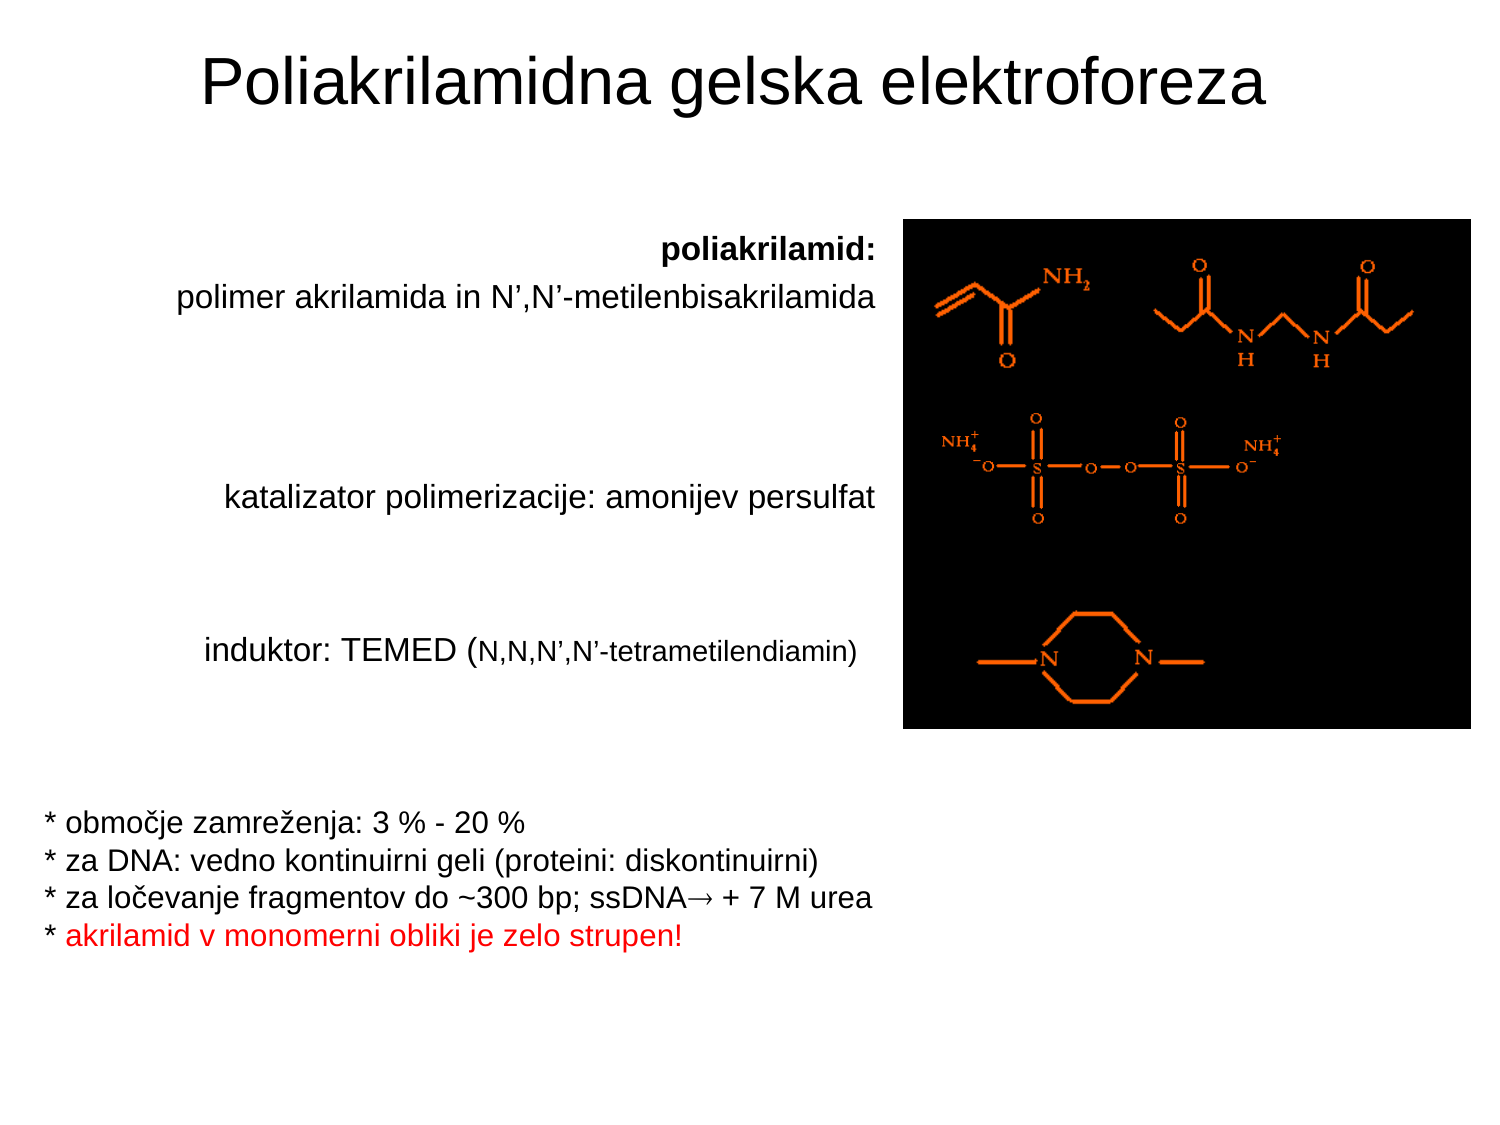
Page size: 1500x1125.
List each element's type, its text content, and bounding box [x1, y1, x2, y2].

picture [939, 409, 1282, 532]
picture [1151, 255, 1418, 374]
text_box poliakrilamid: polimer akrilamida in N’,N’-metilenbisakrilamida katalizator polimerizacije: amonijev persulfat induktor: TEMED (N,N,N’,N’-tetrametilendiamin) * območje zamreženja: 3 % - 20 % * za DNA: vedno kontinuirni geli (proteini: diskontinuirni) * za ločevanje fragmentov do ~300 bp; ssDNA + 7 M urea * akrilamid v monomerni obliki je zelo strupen! [29, 219, 892, 1046]
title Poliakrilamidna gelska elektroforeza [99, 30, 1367, 126]
picture [927, 267, 1100, 374]
text_box [903, 219, 1471, 728]
picture [974, 609, 1211, 710]
